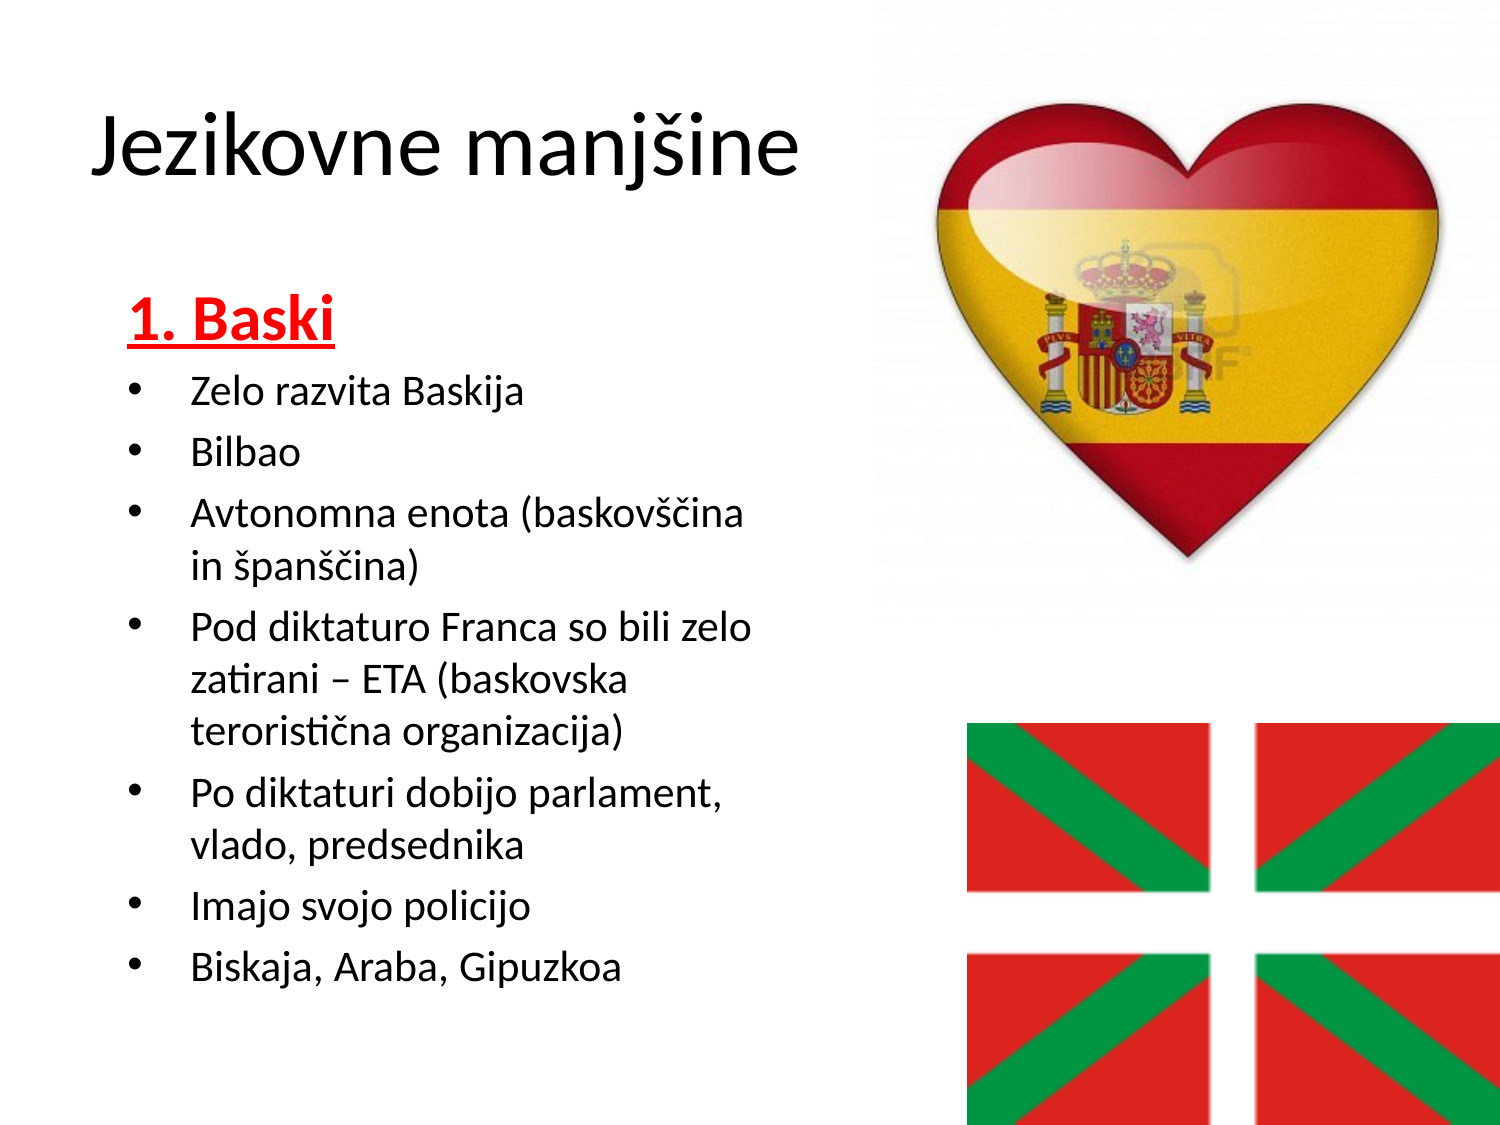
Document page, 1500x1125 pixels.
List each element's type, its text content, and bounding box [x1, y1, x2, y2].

list 1. Baski Zelo razvita Baskija Bilbao Avtonomna enota (baskovščina in španščina) Pod diktaturo Franca so bili zelo zatirani – ETA (baskovska teroristična organizacija) Po diktaturi dobijo parlament, vlado, predsednika Imajo svojo policijo Biskaja, Araba, Gipuzkoa [112, 267, 775, 1010]
picture [875, 0, 1500, 625]
title Jezikovne manjšine [75, 45, 875, 233]
picture [967, 723, 1500, 1125]
